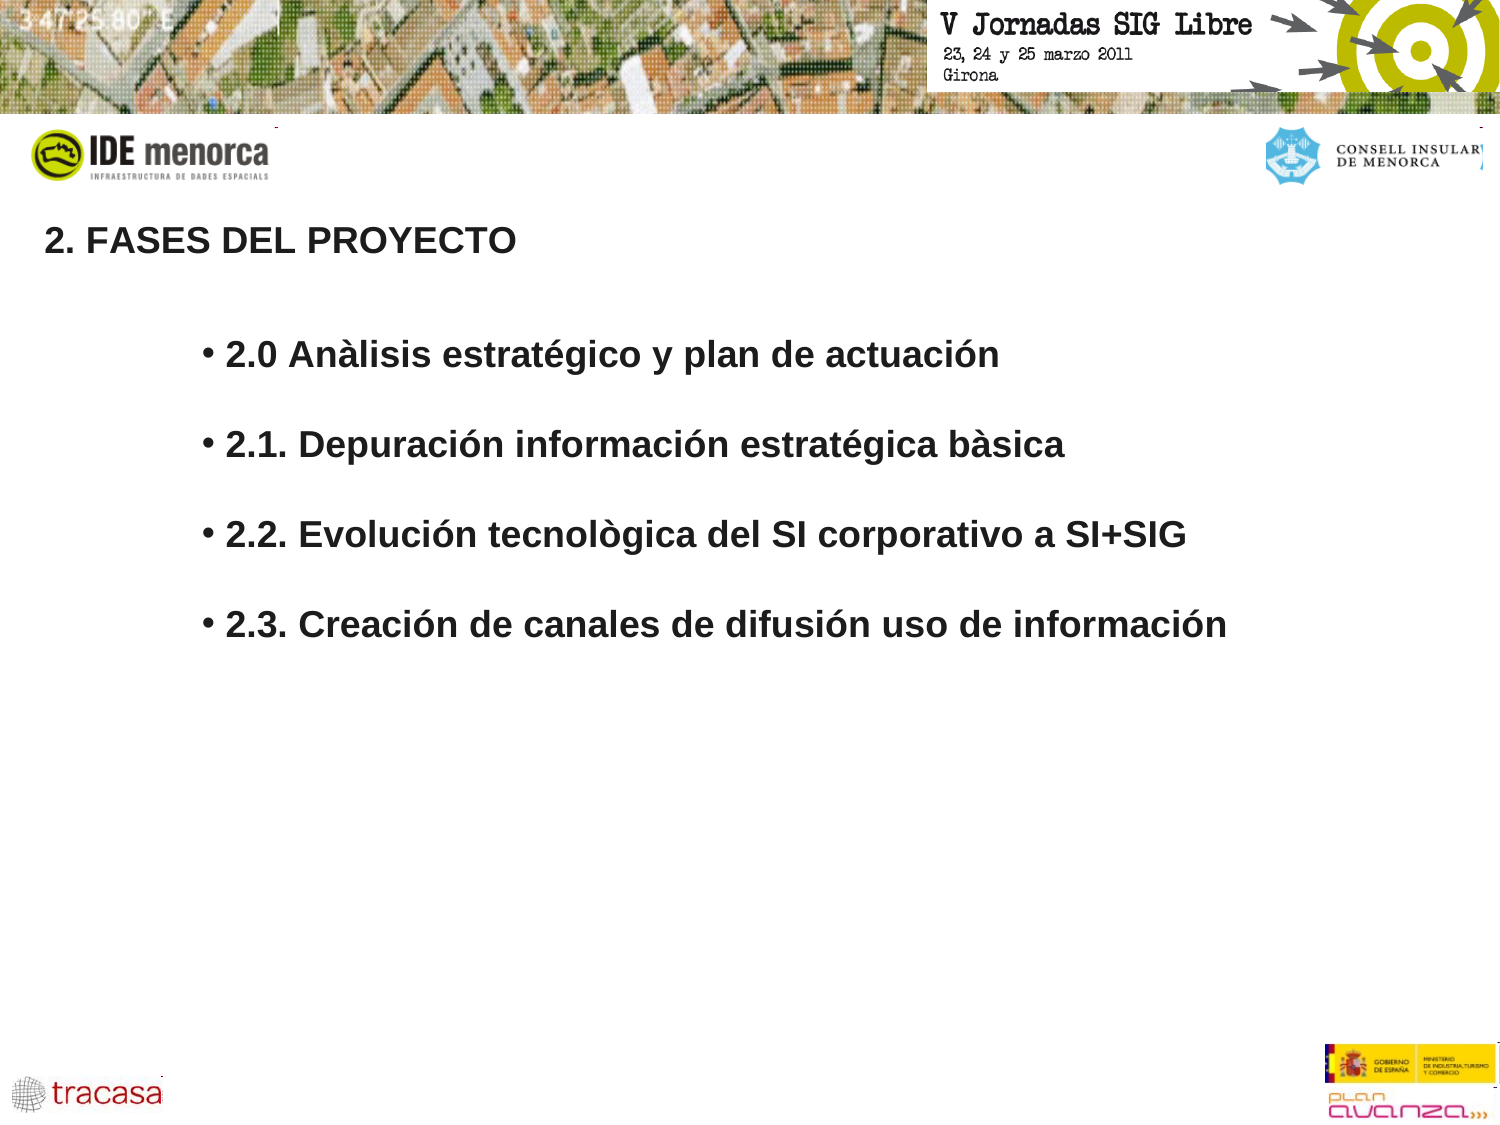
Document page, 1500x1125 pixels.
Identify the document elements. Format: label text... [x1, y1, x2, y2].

picture [12, 1076, 163, 1113]
picture [0, 0, 1500, 114]
text_box 2. FASES DEL PROYECTO [29, 207, 533, 269]
text_box 2.0 Anàlisis estratégico y plan de actuación 2.1. Depuración información estratégica bàsica 2.2. Evolución tecnològica del SI corporativo a SI+SIG 2.3. Creación de canales de difusión uso de información [187, 322, 1244, 653]
picture [1325, 1042, 1500, 1085]
picture [1328, 1087, 1497, 1125]
picture [29, 127, 278, 185]
picture [1266, 127, 1483, 185]
